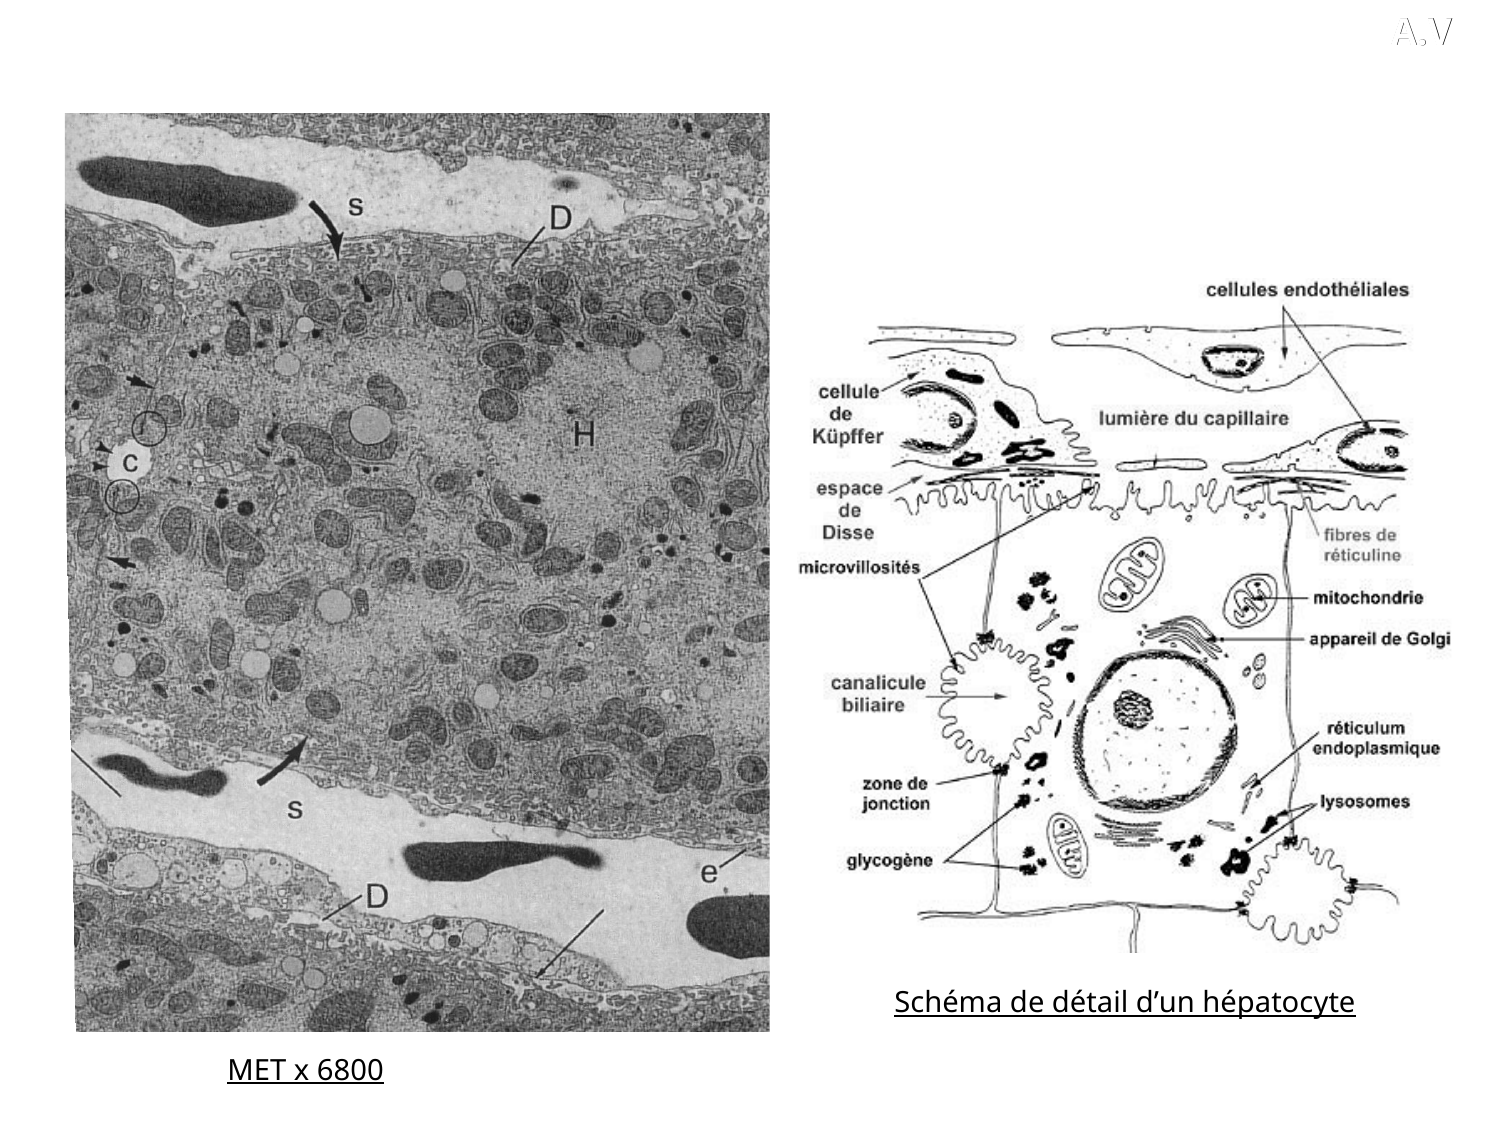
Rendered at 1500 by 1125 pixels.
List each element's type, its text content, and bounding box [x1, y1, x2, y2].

text_box Schéma de détail d’un hépatocyte [809, 976, 1442, 1027]
text_box MET x 6800 [212, 1034, 462, 1096]
picture [64, 113, 770, 1032]
picture [797, 278, 1452, 953]
text_box A.V [1375, 0, 1500, 61]
